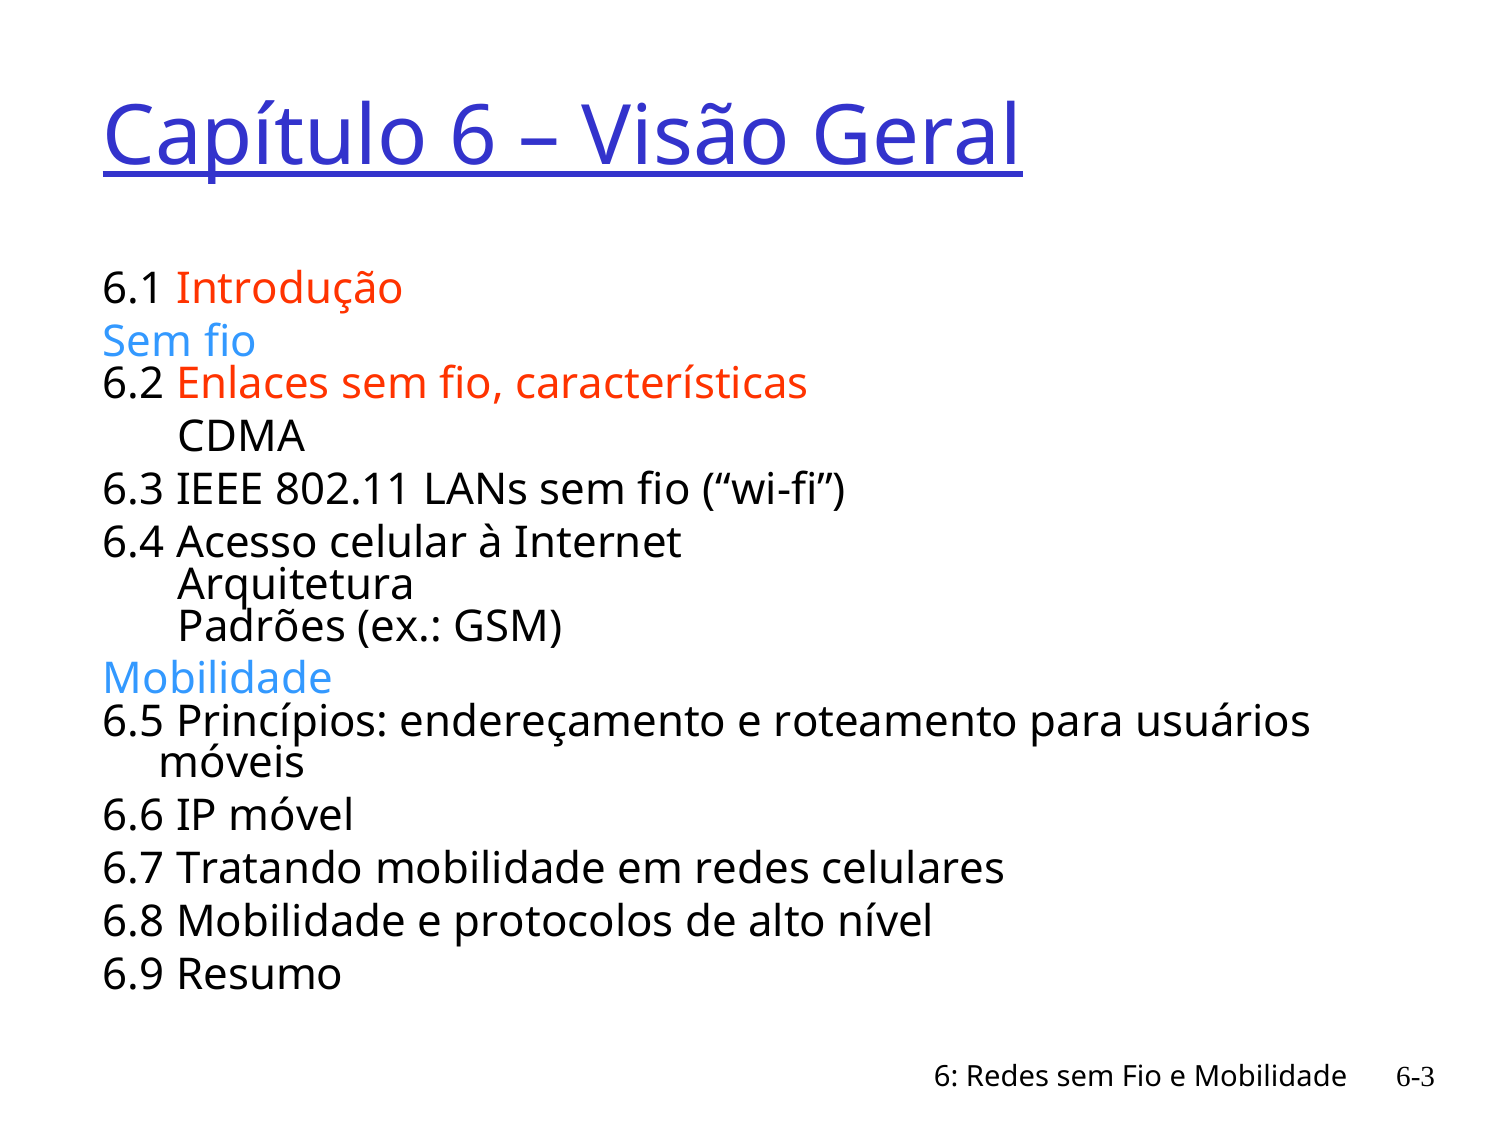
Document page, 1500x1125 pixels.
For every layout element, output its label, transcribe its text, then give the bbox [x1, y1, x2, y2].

text_box Capítulo 6 – Visão Geral [87, 37, 1363, 225]
text_box 6: Redes sem Fio e Mobilidade [728, 1059, 1339, 1125]
text_box 6.1 Introdução Sem fio 6.2 Enlaces sem fio, características CDMA 6.3 IEEE 802.11 LANs sem fio (“wi-fi”) 6.4 Acesso celular à Internet Arquitetura Padrões (ex.: GSM) Mobilidade 6.5 Princípios: endereçamento e roteamento para usuários móveis 6.6 IP móvel 6.7 Tratando mobilidade em redes celulares 6.8 Mobilidade e protocolos de alto nível 6.9 Resumo [87, 262, 1374, 1059]
text_box 6-<number> [1339, 1050, 1451, 1125]
